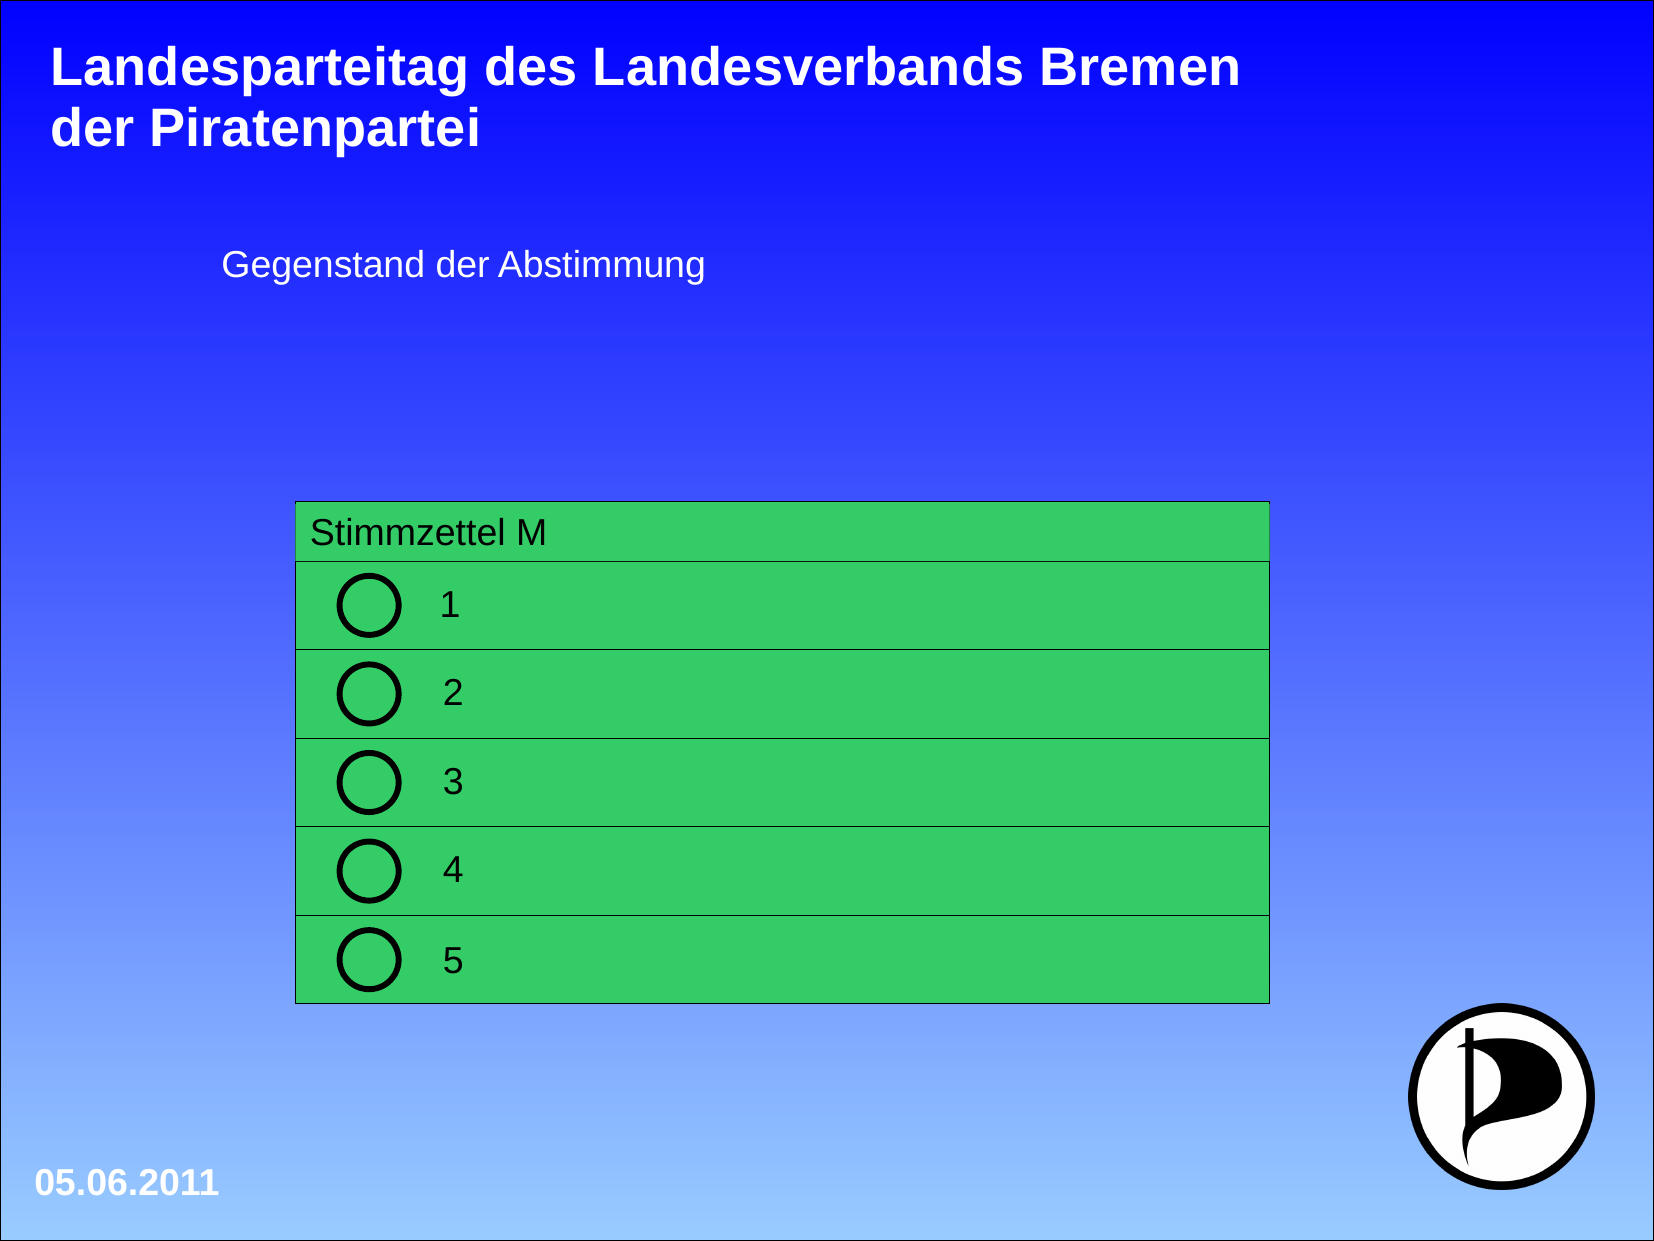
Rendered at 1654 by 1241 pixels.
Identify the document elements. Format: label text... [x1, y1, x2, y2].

text_box Gegenstand der Abstimmung [206, 236, 1388, 473]
text_box [295, 650, 1270, 738]
text_box Stimmzettel M [295, 504, 1270, 562]
text_box 4 [428, 841, 479, 899]
text_box 4 [1, 412, 206, 416]
text_box [295, 827, 1270, 915]
picture [1408, 1003, 1595, 1190]
text_box [295, 739, 1270, 826]
text_box 3 [428, 752, 479, 810]
text_box 4 [1388, 412, 1653, 416]
text_box 5 [428, 932, 479, 990]
text_box [295, 916, 1270, 1004]
text_box 2 [428, 664, 479, 722]
text_box 1 [424, 575, 476, 633]
text_box [295, 562, 1270, 649]
